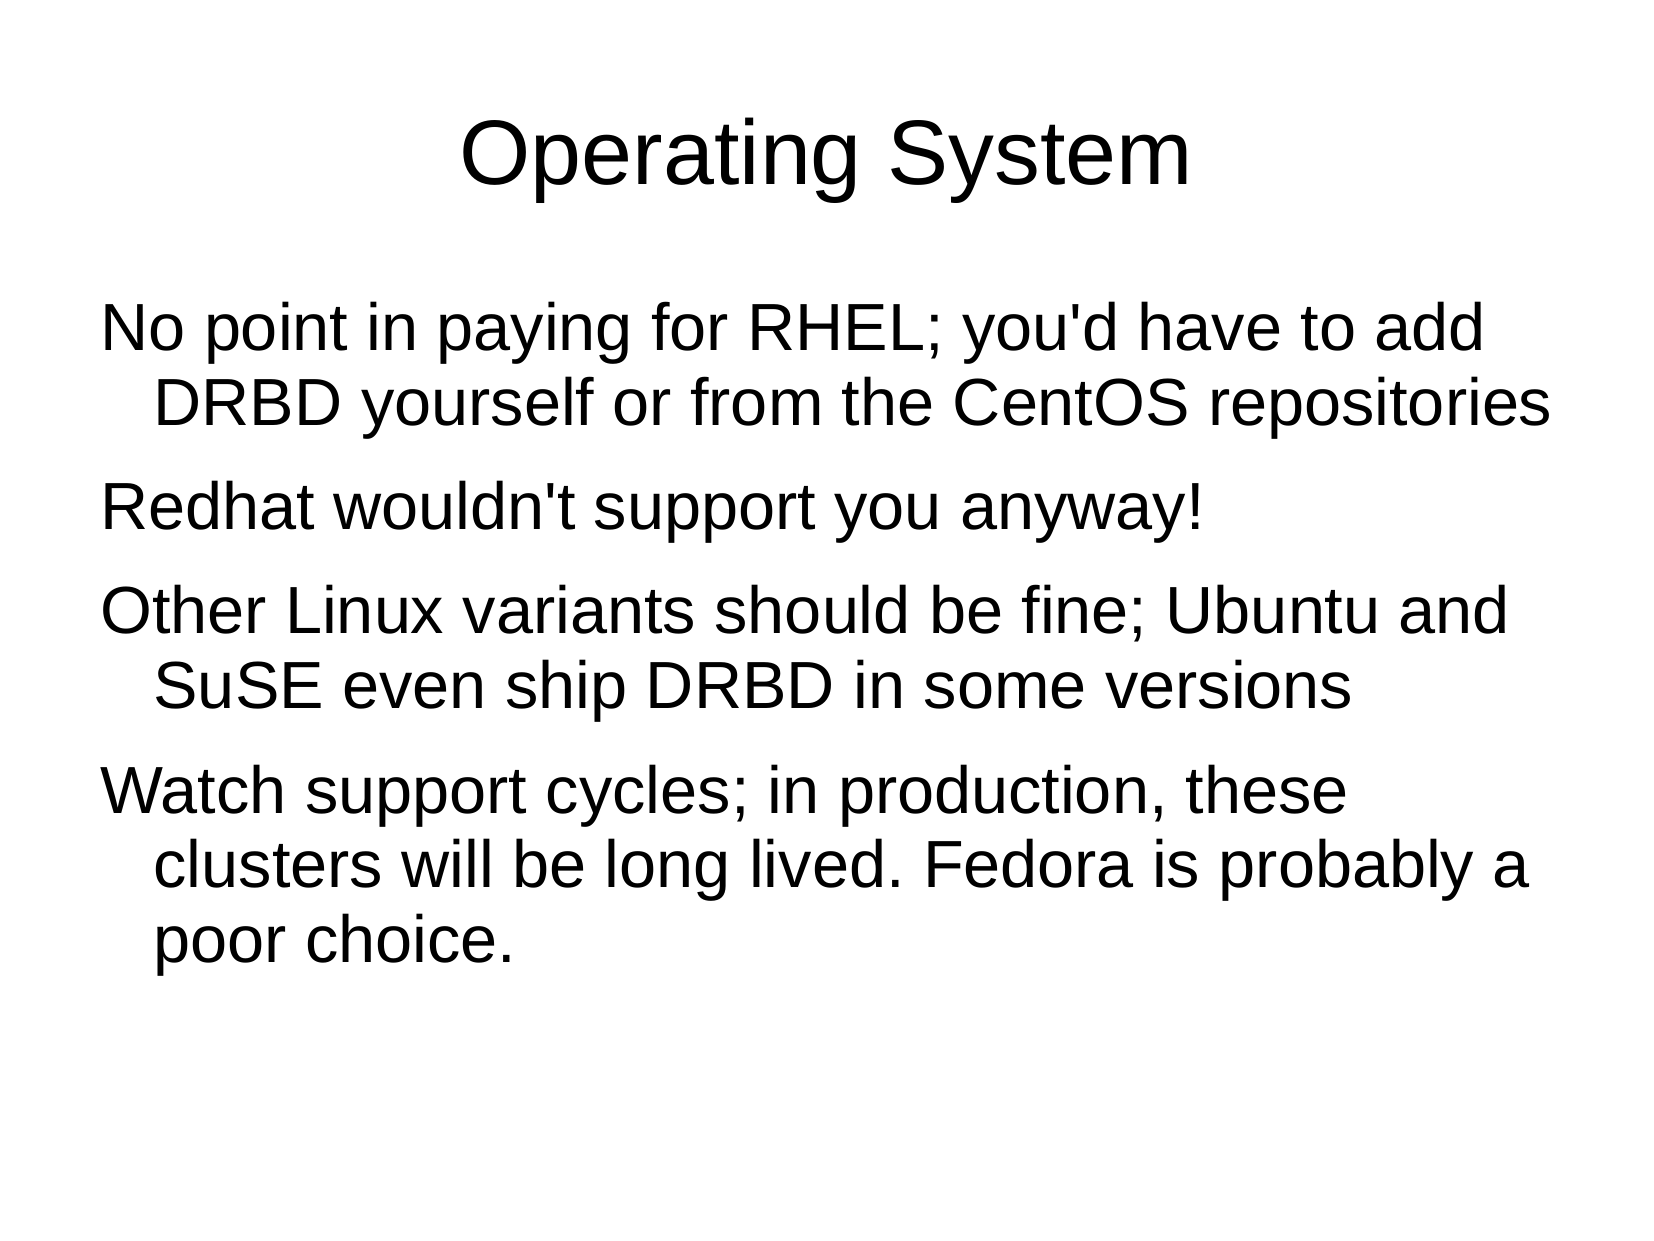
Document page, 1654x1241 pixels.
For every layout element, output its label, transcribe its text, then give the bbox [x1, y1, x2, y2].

title Operating System [82, 56, 1571, 250]
list No point in paying for RHEL; you'd have to add DRBD yourself or from the CentOS repositories Redhat wouldn't support you anyway! Other Linux variants should be fine; Ubuntu and SuSE even ship DRBD in some versions Watch support cycles; in production, these clusters will be long lived. Fedora is probably a poor choice. [82, 290, 1571, 1094]
